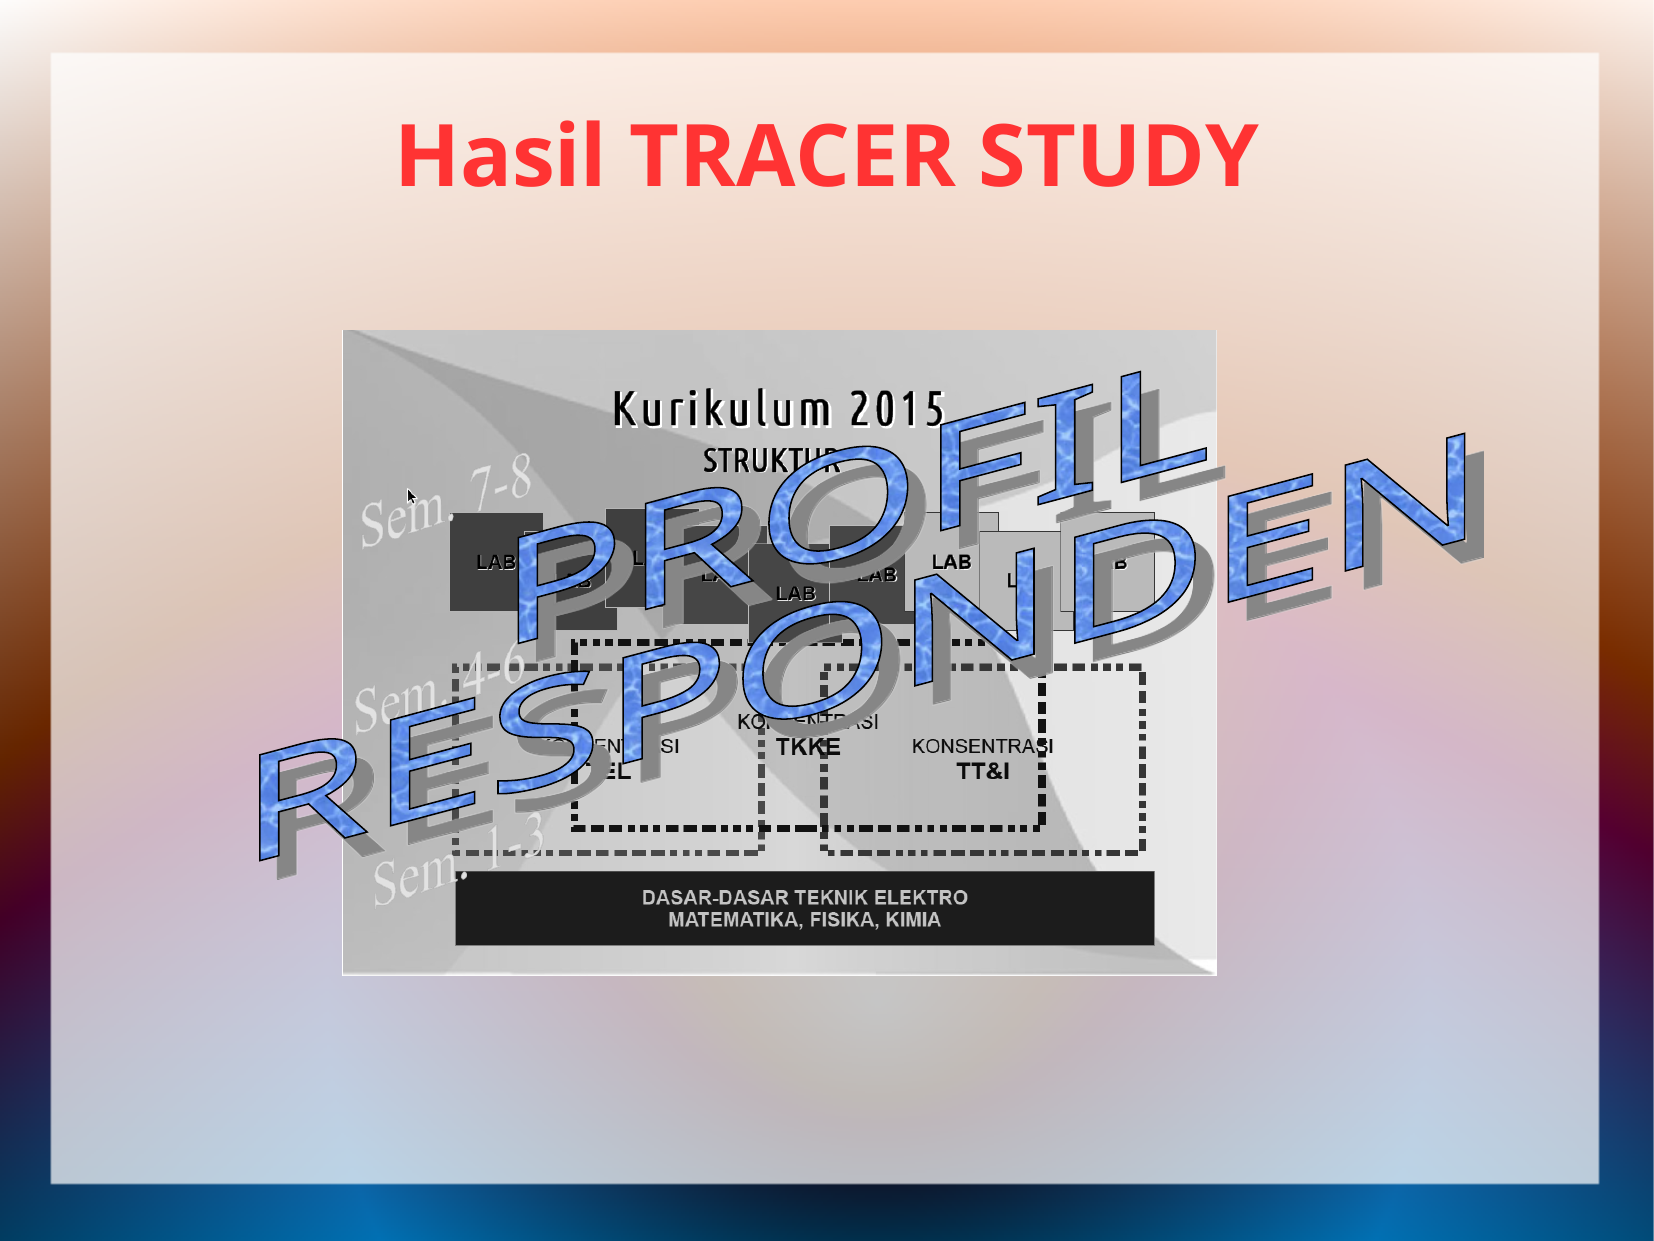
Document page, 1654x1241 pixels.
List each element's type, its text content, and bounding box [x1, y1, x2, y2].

text_box PROFIL RESPONDEN [498, 671, 593, 794]
text_box PROFIL RESPONDEN [518, 521, 615, 644]
text_box PROFIL RESPONDEN [623, 642, 720, 764]
text_box PROFIL RESPONDEN [1074, 520, 1196, 644]
text_box PROFIL RESPONDEN [1038, 384, 1093, 505]
text_box PROFIL RESPONDEN [390, 697, 475, 826]
text_box PROFIL RESPONDEN [1121, 371, 1207, 483]
text_box PROFIL RESPONDEN [742, 601, 882, 720]
text_box PROFIL RESPONDEN [914, 548, 1034, 686]
text_box PROFIL RESPONDEN [259, 738, 368, 861]
text_box PROFIL RESPONDEN [1228, 473, 1313, 603]
text_box PROFIL RESPONDEN [1345, 433, 1465, 571]
title Hasil TRACER STUDY [82, 49, 1571, 257]
picture [0, 0, 1654, 1241]
text_box PROFIL RESPONDEN [645, 487, 754, 610]
text_box PROFIL RESPONDEN [940, 402, 1025, 531]
text_box PROFIL RESPONDEN [768, 446, 908, 564]
